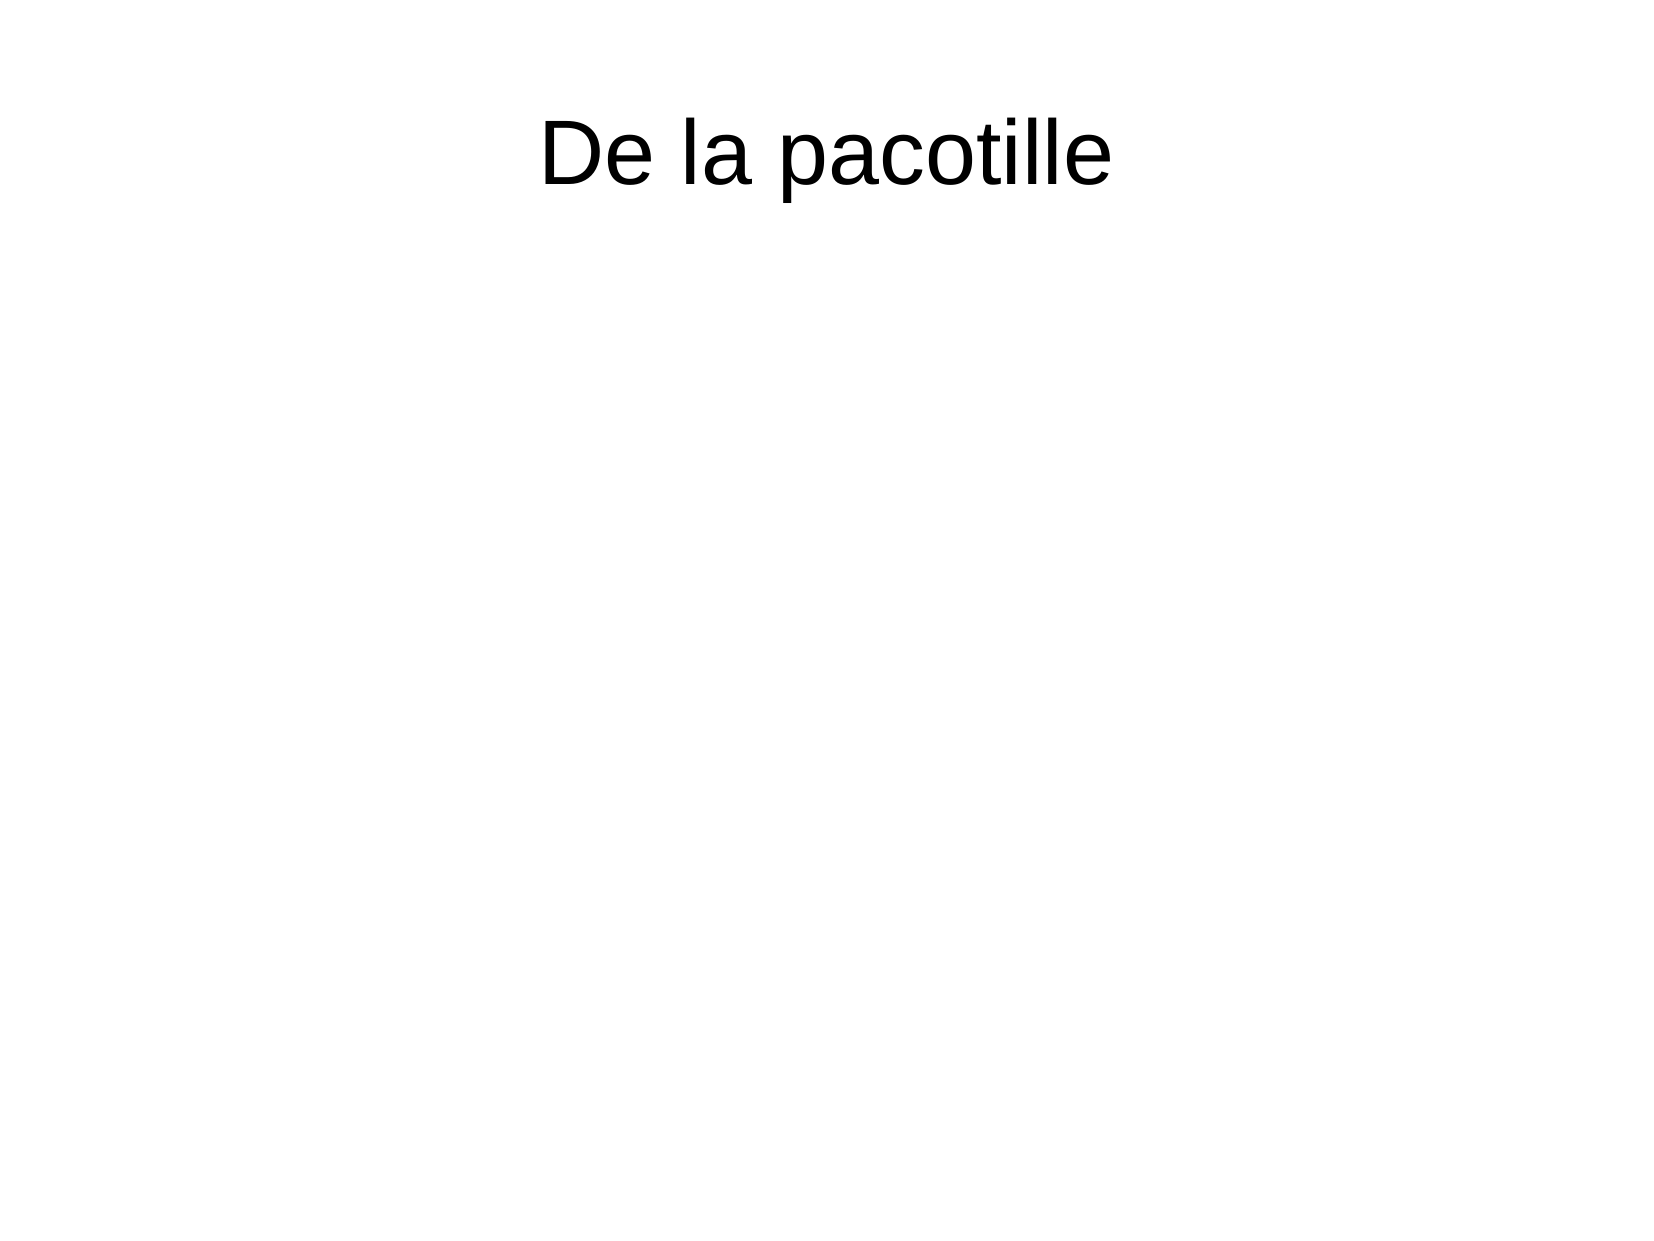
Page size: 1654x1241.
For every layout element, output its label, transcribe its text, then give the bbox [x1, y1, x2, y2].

title De la pacotille [82, 49, 1571, 257]
